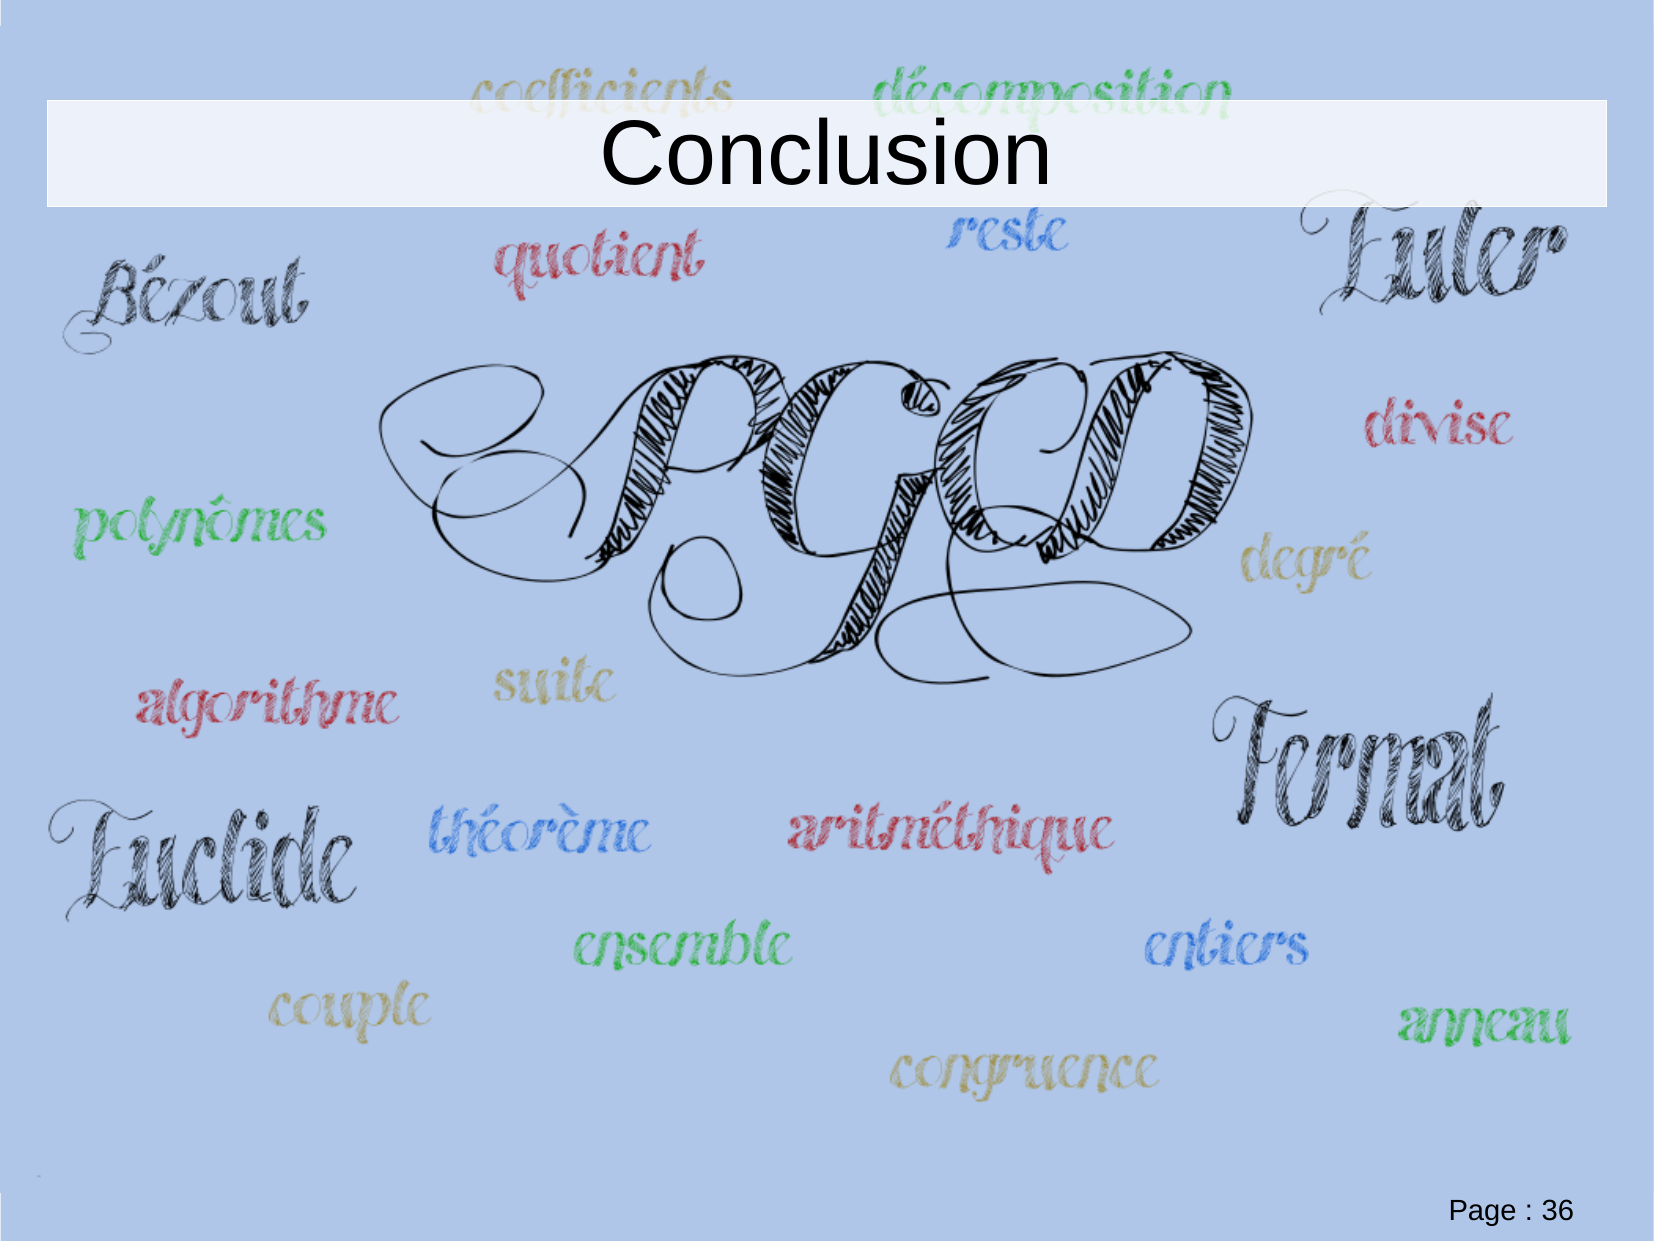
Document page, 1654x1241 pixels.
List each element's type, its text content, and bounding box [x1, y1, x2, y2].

title Conclusion [82, 49, 1571, 257]
text_box [47, 100, 82, 207]
text_box [1571, 100, 1607, 207]
picture [0, 0, 1654, 1241]
